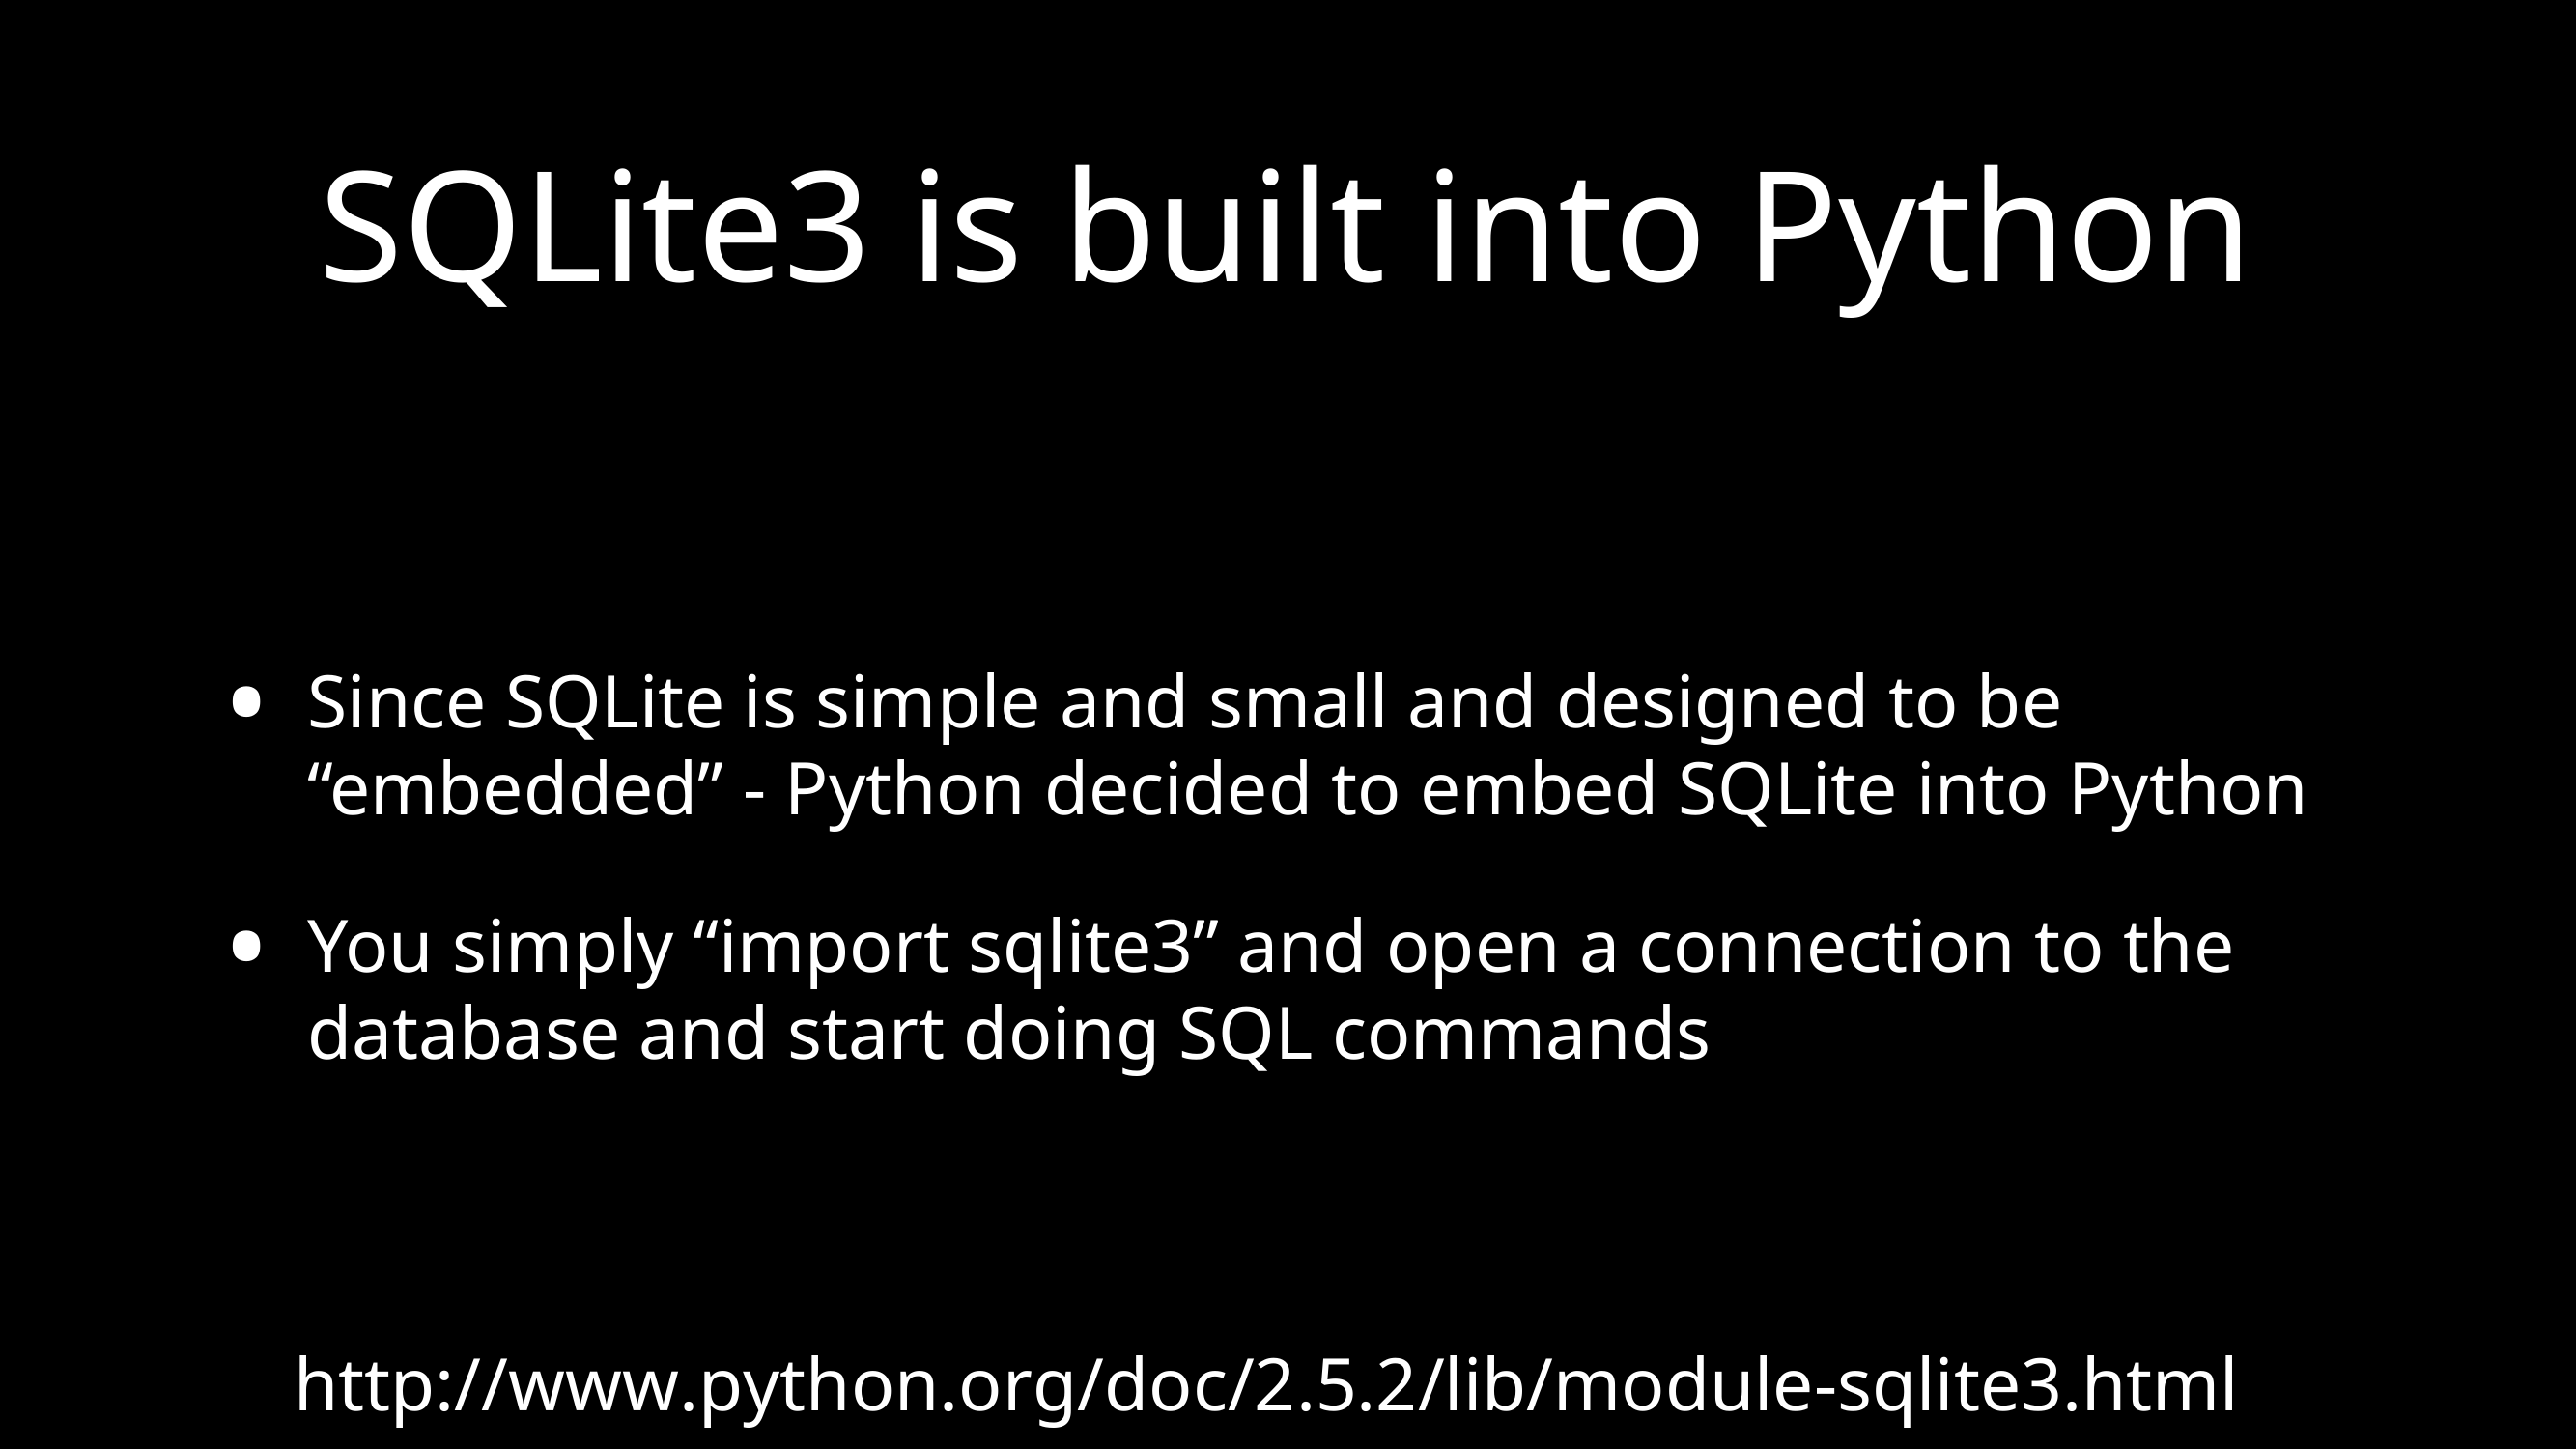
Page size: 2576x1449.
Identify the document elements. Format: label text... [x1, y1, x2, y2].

title SQLite3 is built into Python [183, 38, 2392, 403]
text_box http://www.python.org/doc/2.5.2/lib/module-sqlite3.html [294, 1338, 2241, 1426]
list Since SQLite is simple and small and designed to be “embedded” - Python decided to embed SQLite into Python You simply “import sqlite3” and open a connection to the database and start doing SQL commands [183, 412, 2392, 1317]
